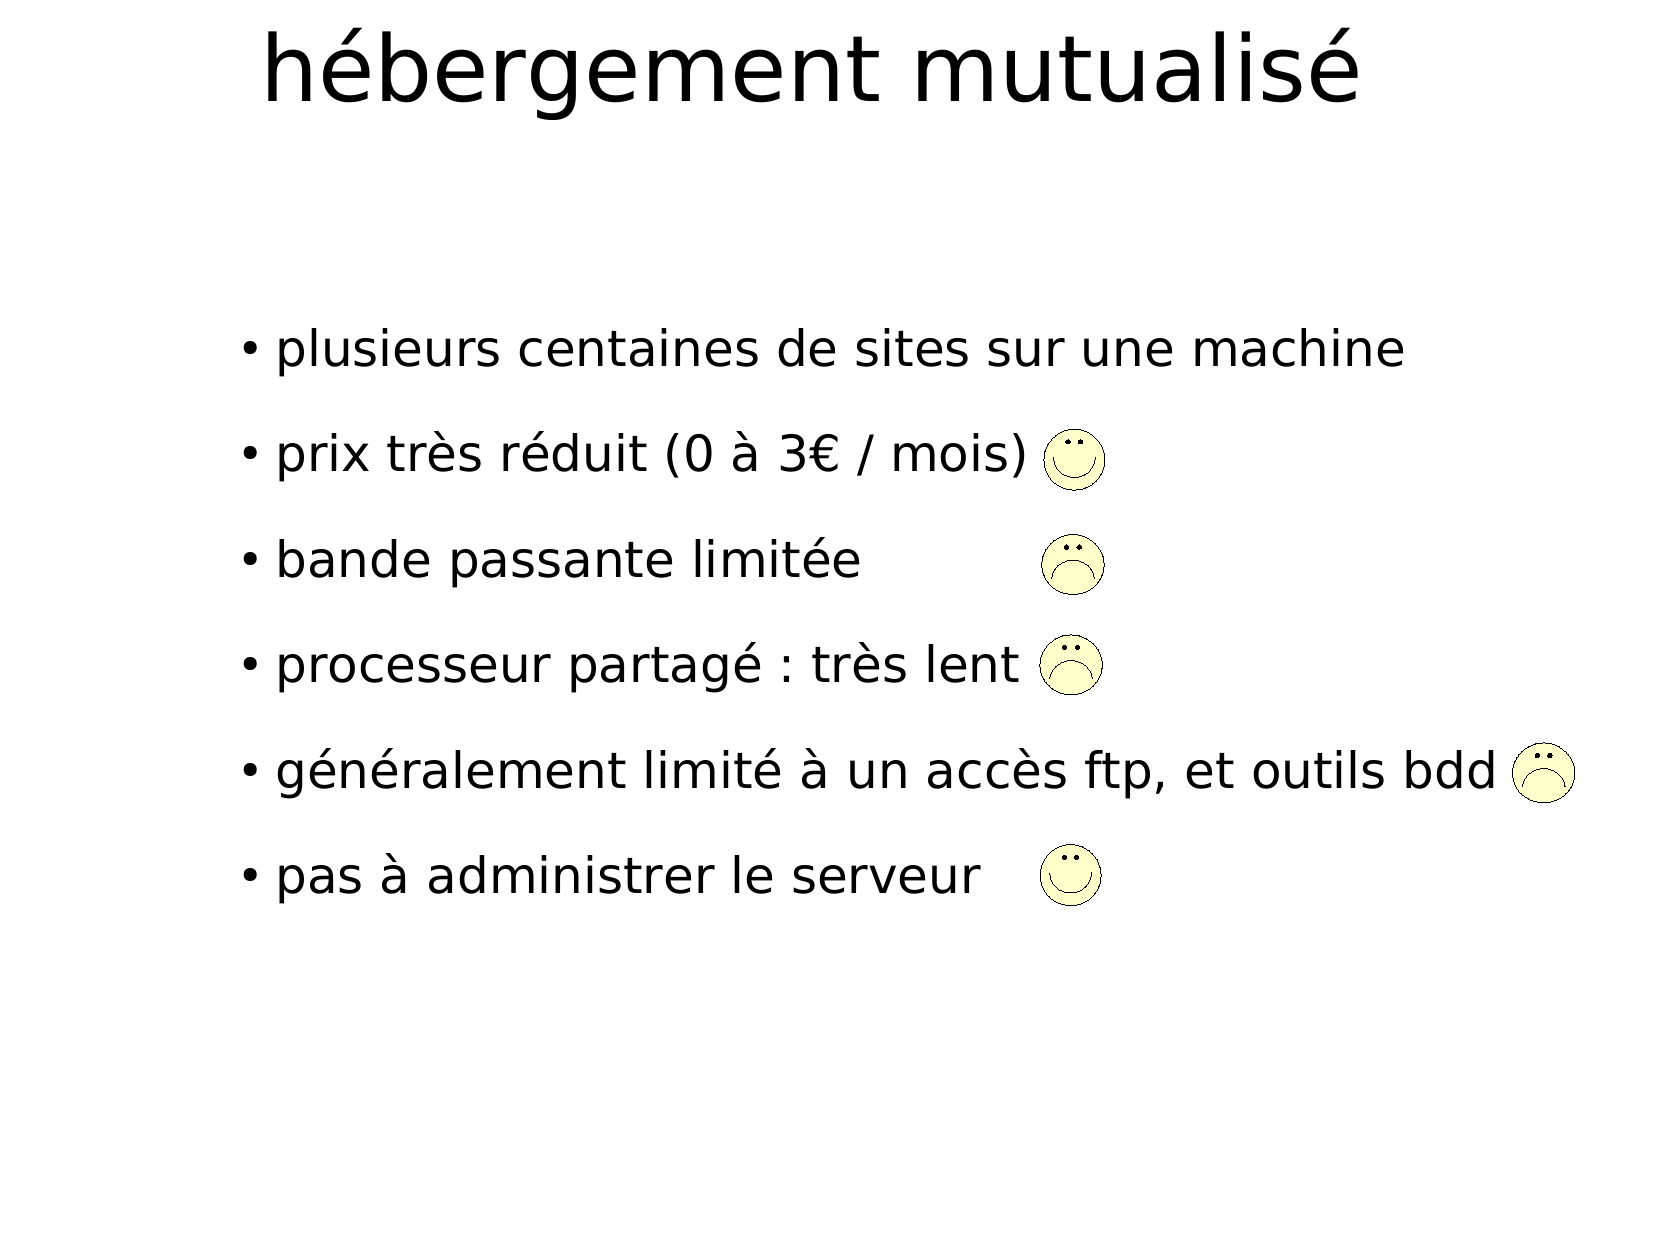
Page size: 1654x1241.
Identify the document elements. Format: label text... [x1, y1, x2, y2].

text_box [1512, 742, 1575, 803]
text_box [1040, 844, 1102, 906]
title hébergement mutualisé [121, 5, 1504, 131]
text_box [1043, 429, 1105, 491]
text_box plusieurs centaines de sites sur une machine prix très réduit (0 à 3€ / mois) bande passante limitée processeur partagé : très lent généralement limité à un accès ftp, et outils bdd pas à administrer le serveur [241, 319, 1499, 906]
text_box [1039, 634, 1103, 695]
text_box [1041, 534, 1105, 595]
